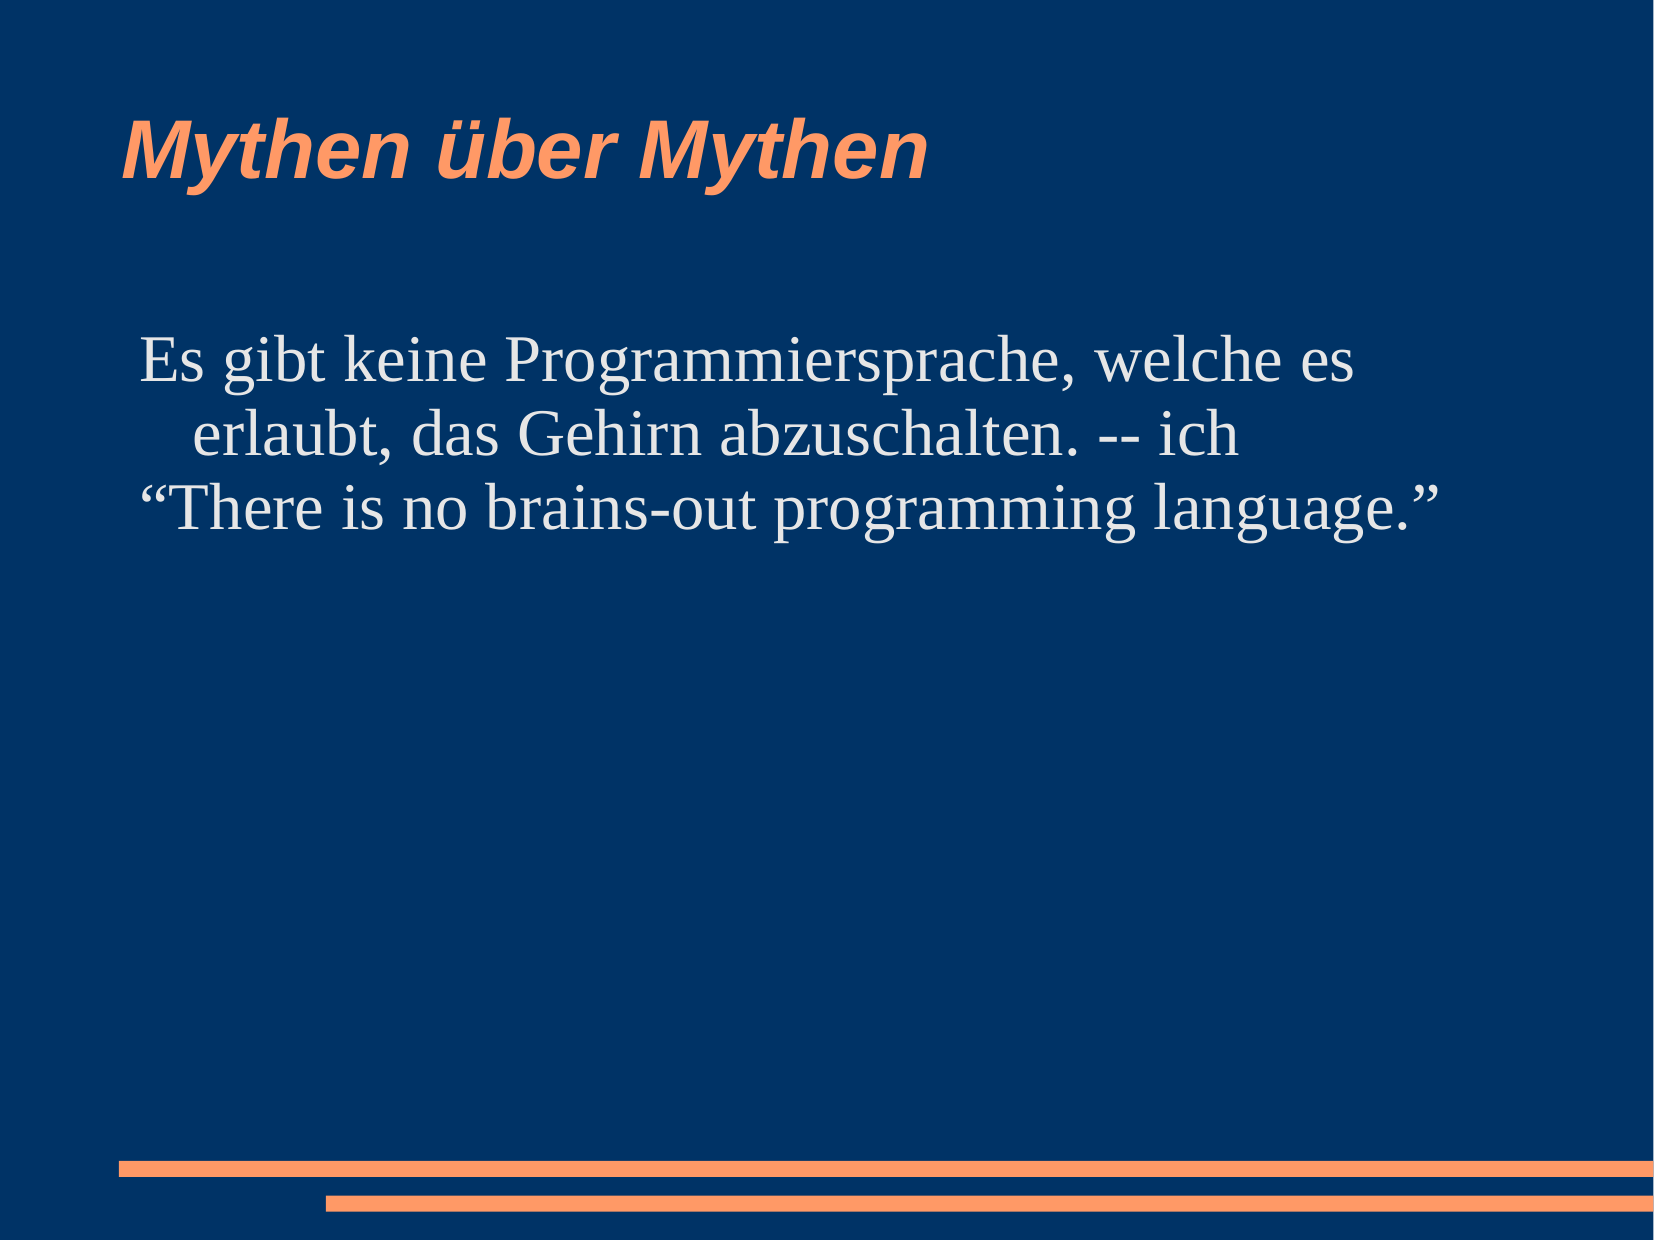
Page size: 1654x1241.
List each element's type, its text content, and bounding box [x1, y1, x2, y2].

title Mythen über Mythen [121, 53, 1534, 247]
list Es gibt keine Programmiersprache, welche es erlaubt, das Gehirn abzuschalten. -- ich “There is no brains-out programming language.” [121, 322, 1561, 1118]
